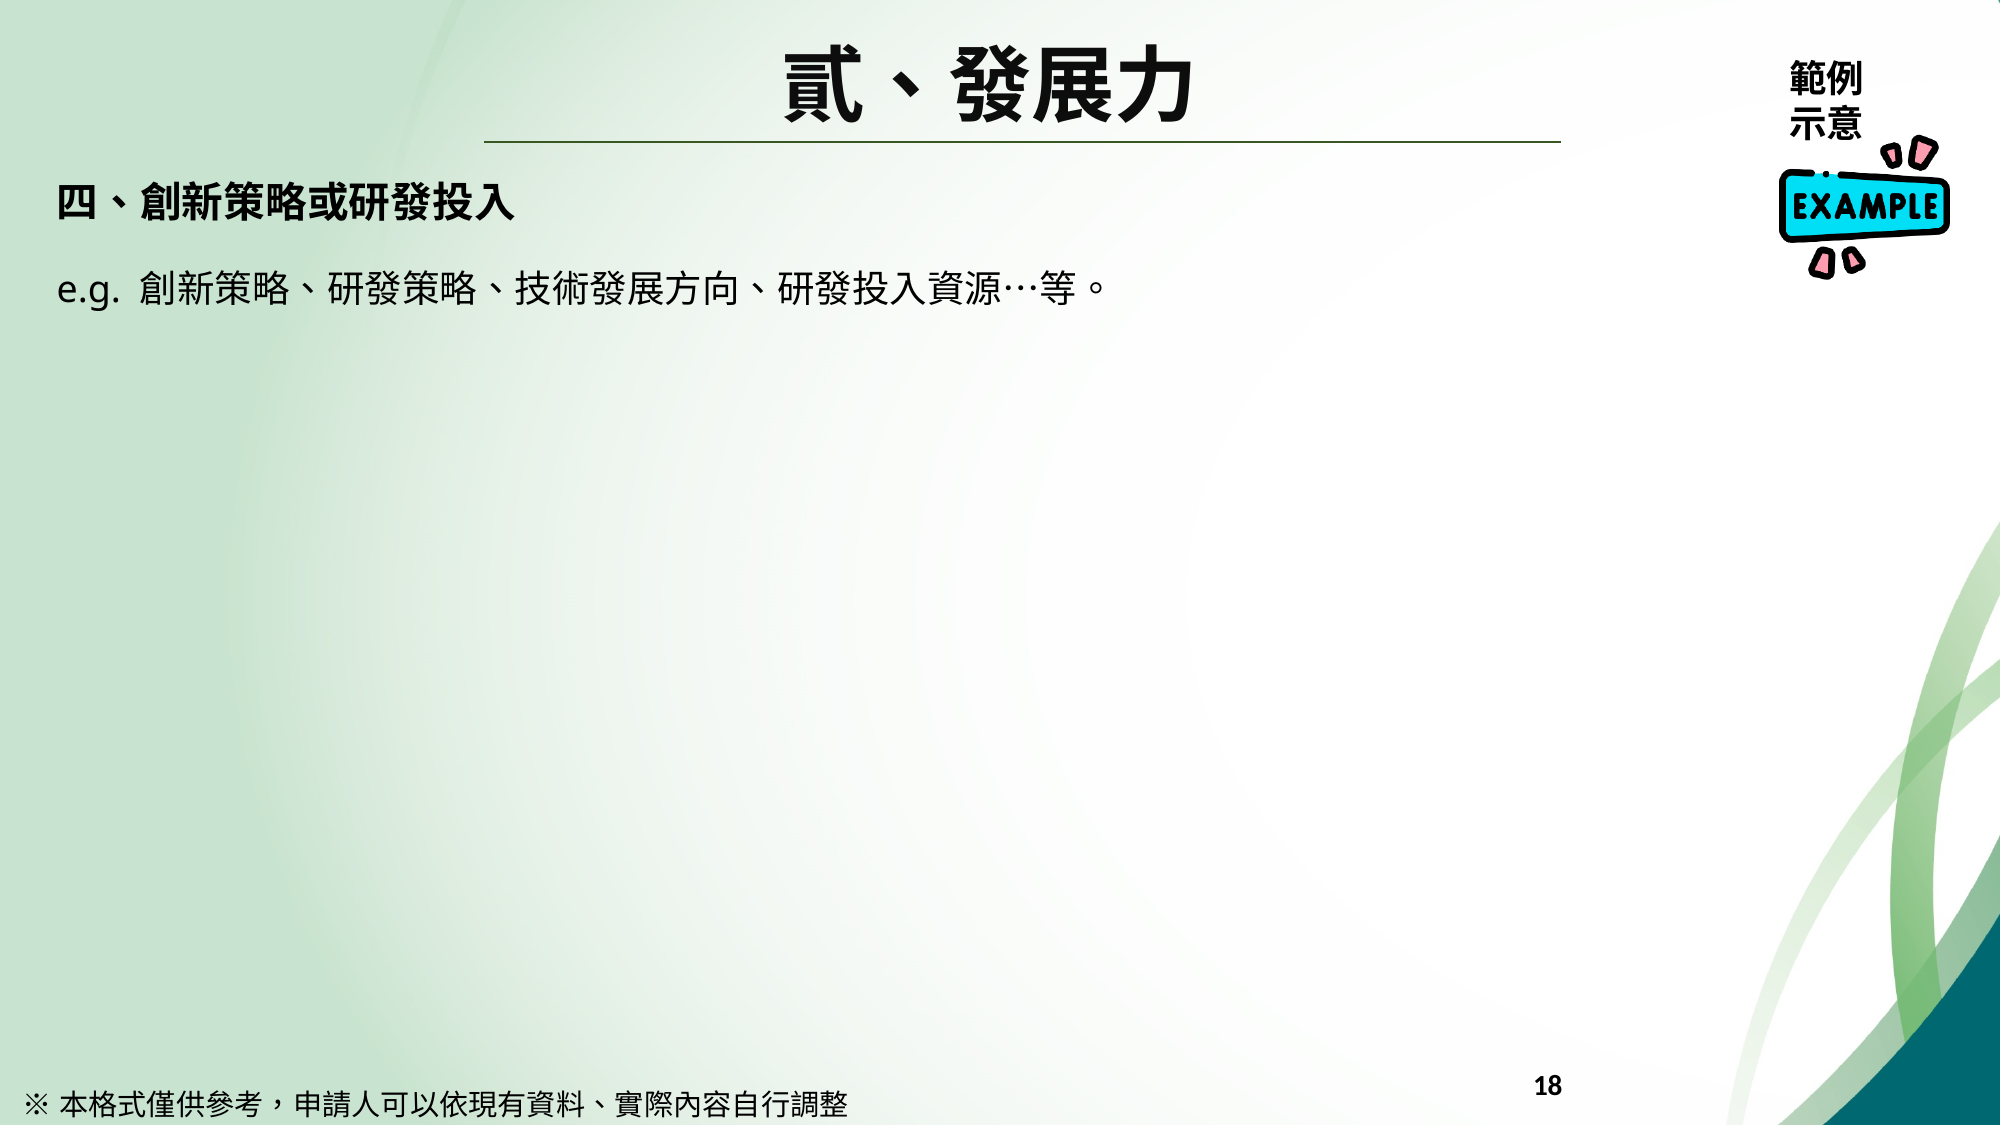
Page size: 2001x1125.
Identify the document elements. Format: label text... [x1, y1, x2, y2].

picture [1779, 139, 1950, 293]
text_box e.g. 創新策略、研發策略、技術發展方向、研發投入資源…等。 [41, 257, 1662, 318]
text_box 17 [1518, 1053, 1969, 1114]
title 貳、發展力 [3, 36, 1996, 139]
text_box ※本格式僅供參考，申請人可以依現有資料、實際內容自行調整 [7, 1067, 859, 1125]
text_box 四、創新策略或研發投入 [41, 168, 1662, 234]
